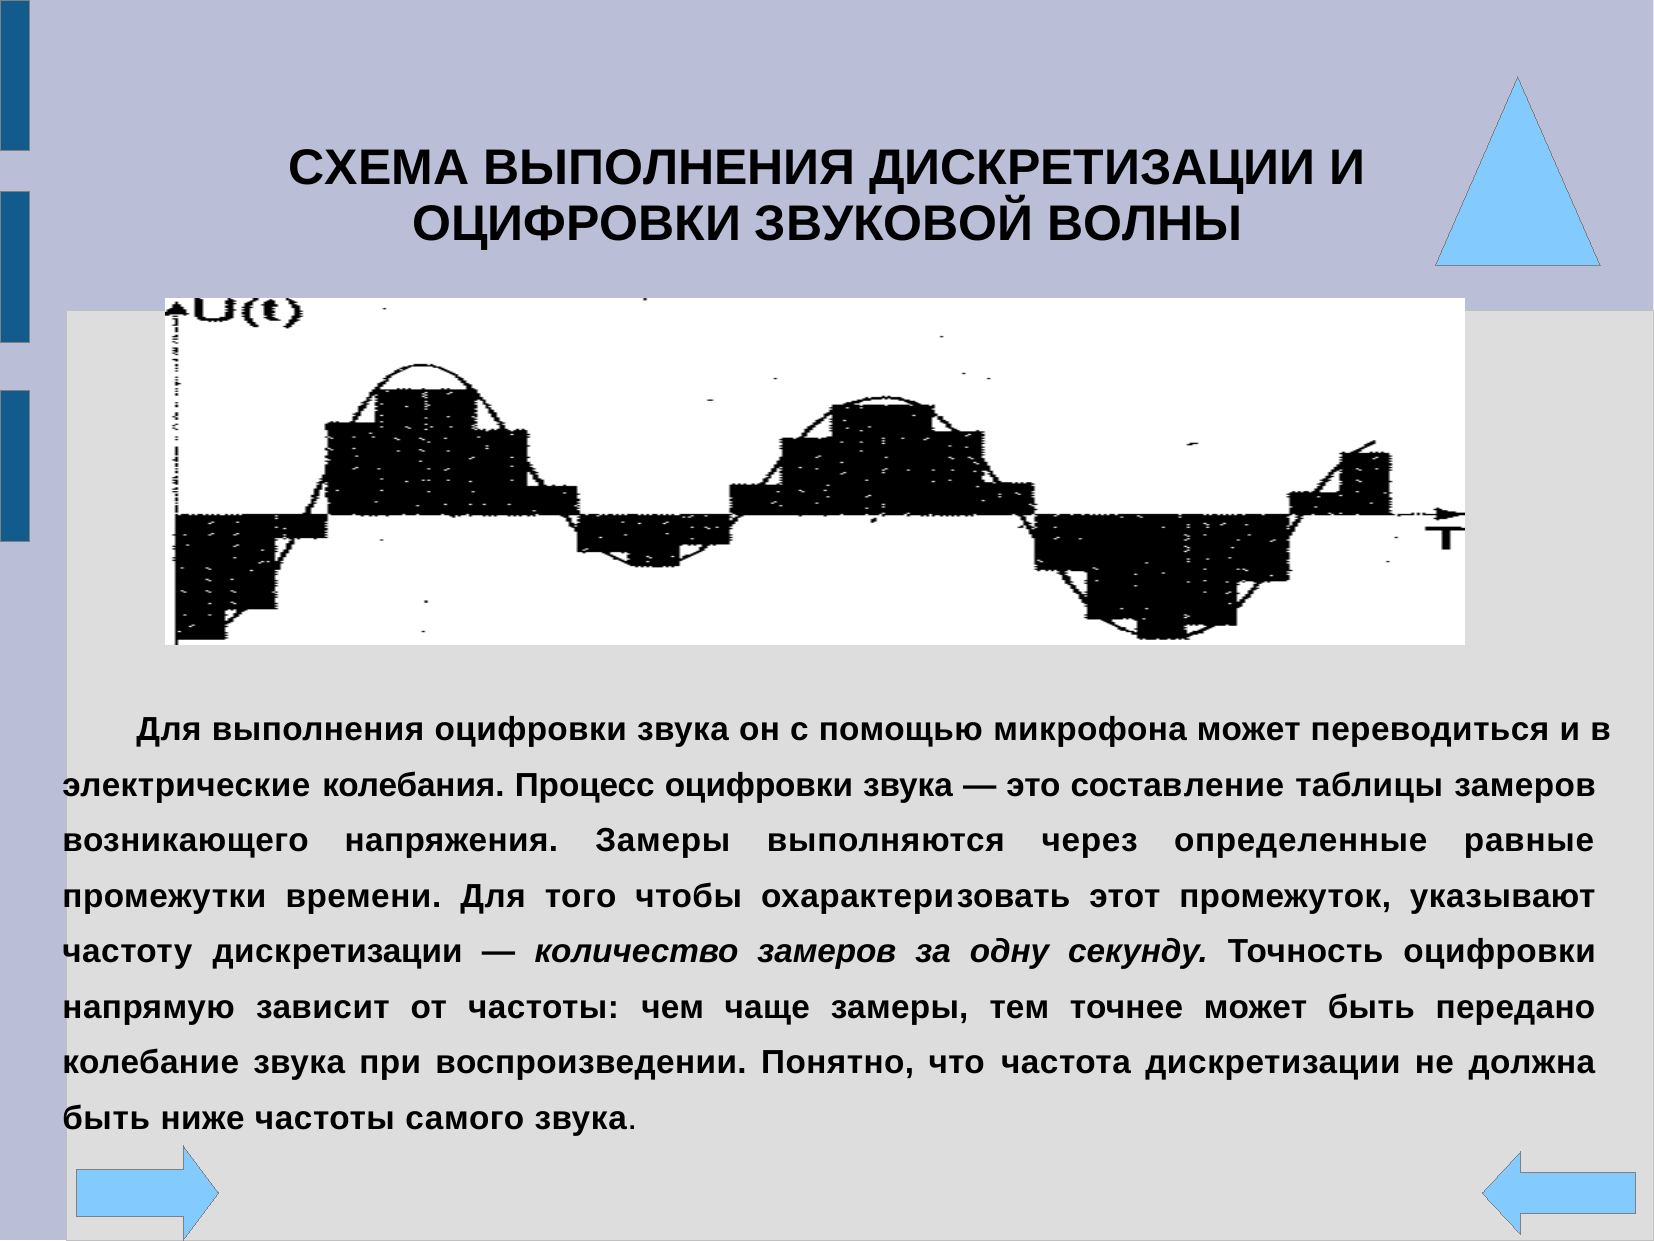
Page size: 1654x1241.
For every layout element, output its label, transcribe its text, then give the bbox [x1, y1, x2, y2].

text_box [76, 1145, 219, 1241]
text_box [1482, 1151, 1636, 1235]
text_box Для выполнения оцифровки звука он с помощью микрофона может переводиться и в электрические колебания. Процесс оцифровки звука — это составление таблицы замеров возникающего напряжения. Замеры выполняются через определенные равные промежутки времени. Для того чтобы охарактеризовать этот промежуток, указывают частоту дискретизации — количество замеров за одну секунду. Точность оцифровки напрямую зависит от частоты: чем чаще замеры, тем точнее может быть передано колебание звука при воспроизведении. Понятно, что частота дискретизации не должна быть ниже частоты самого звука. [47, 685, 1630, 1140]
title СХЕМА ВЫПОЛНЕНИЯ ДИСКРЕТИЗАЦИИ И ОЦИФРОВКИ ЗВУКОВОЙ ВОЛНЫ [121, 91, 1534, 299]
picture [165, 298, 1465, 645]
text_box [1435, 76, 1601, 266]
